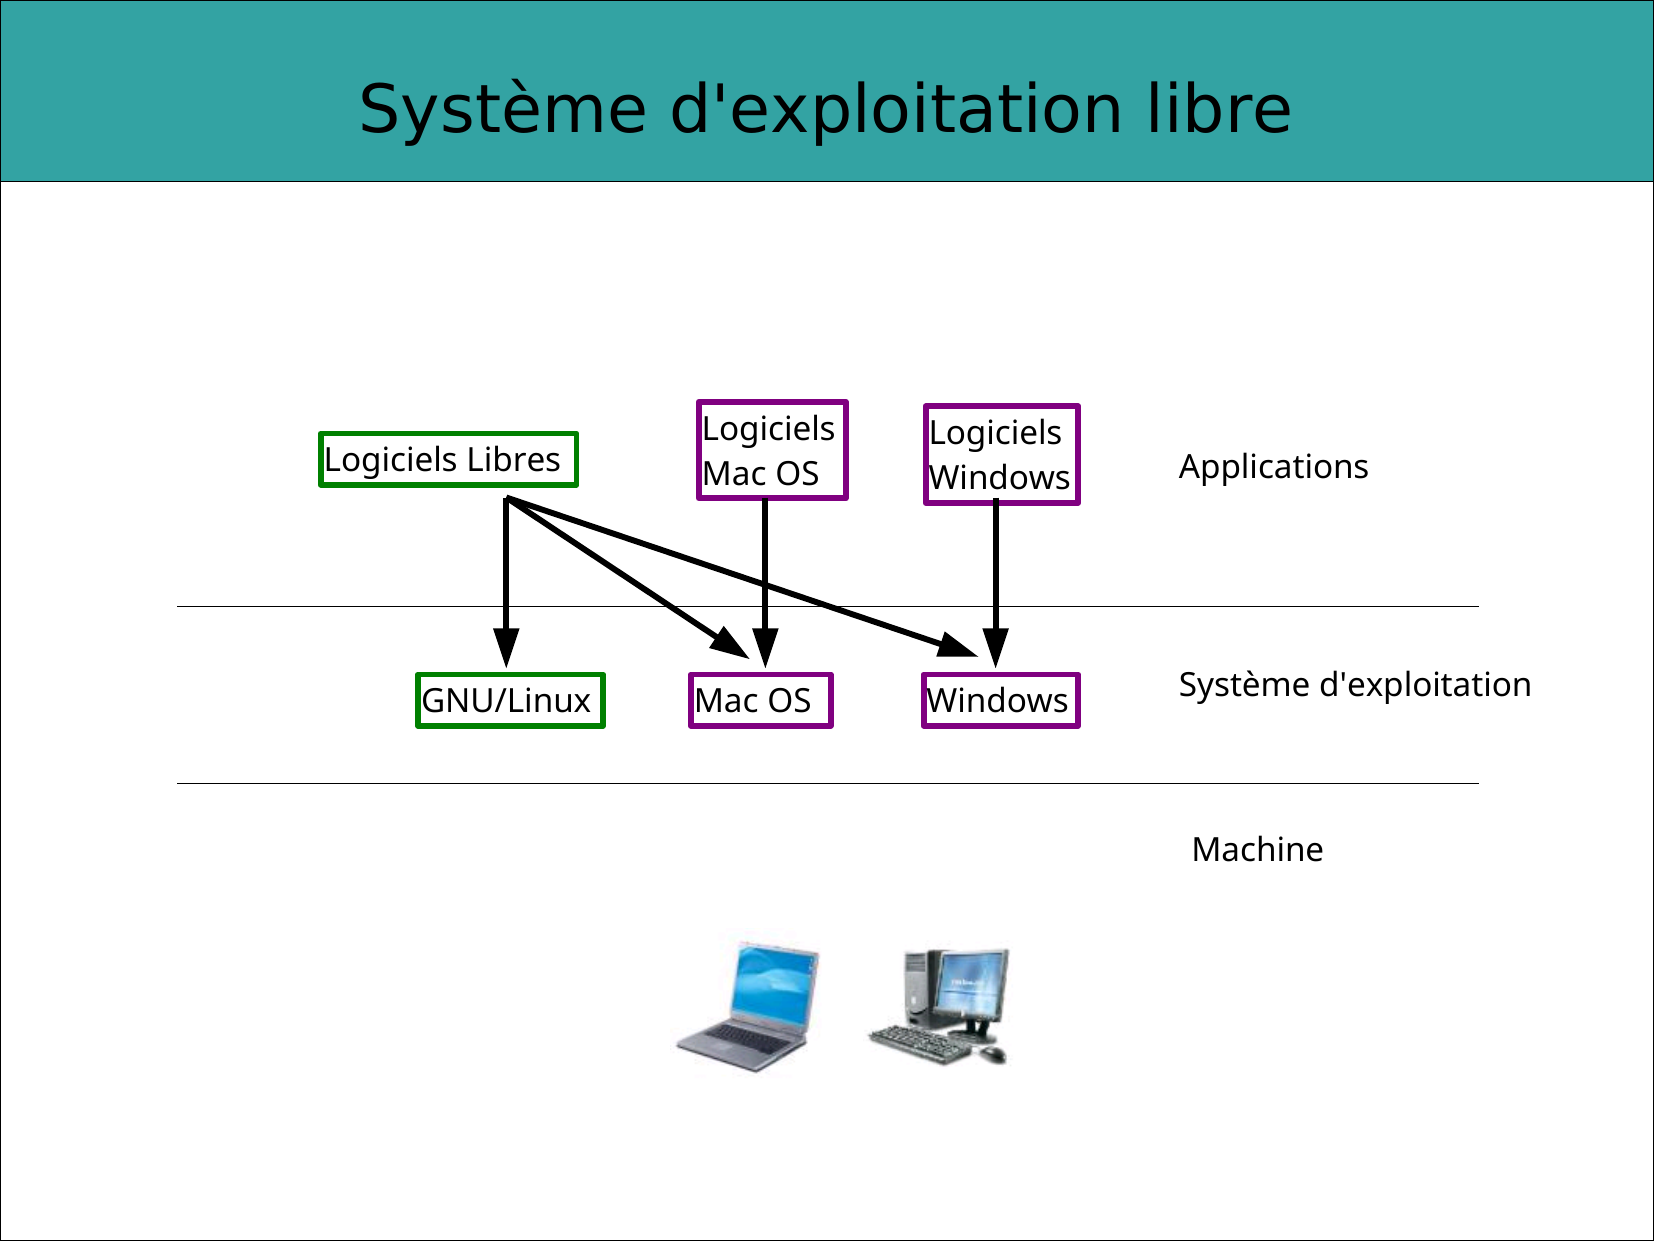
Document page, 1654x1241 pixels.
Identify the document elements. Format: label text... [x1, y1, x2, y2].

text_box GNU/Linux [418, 674, 604, 722]
title Système d'exploitation libre [82, 49, 1571, 170]
picture [863, 928, 1021, 1087]
text_box Applications [1164, 435, 1394, 492]
text_box Logiciels Mac OS [698, 401, 846, 485]
text_box Machine [1176, 818, 1388, 874]
text_box Logiciels Libres [320, 433, 577, 481]
text_box Système d'exploitation [1164, 653, 1575, 710]
text_box Windows [923, 674, 1079, 722]
text_box Logiciels Windows [925, 406, 1079, 490]
text_box Mac OS [690, 674, 831, 722]
picture [670, 928, 825, 1083]
